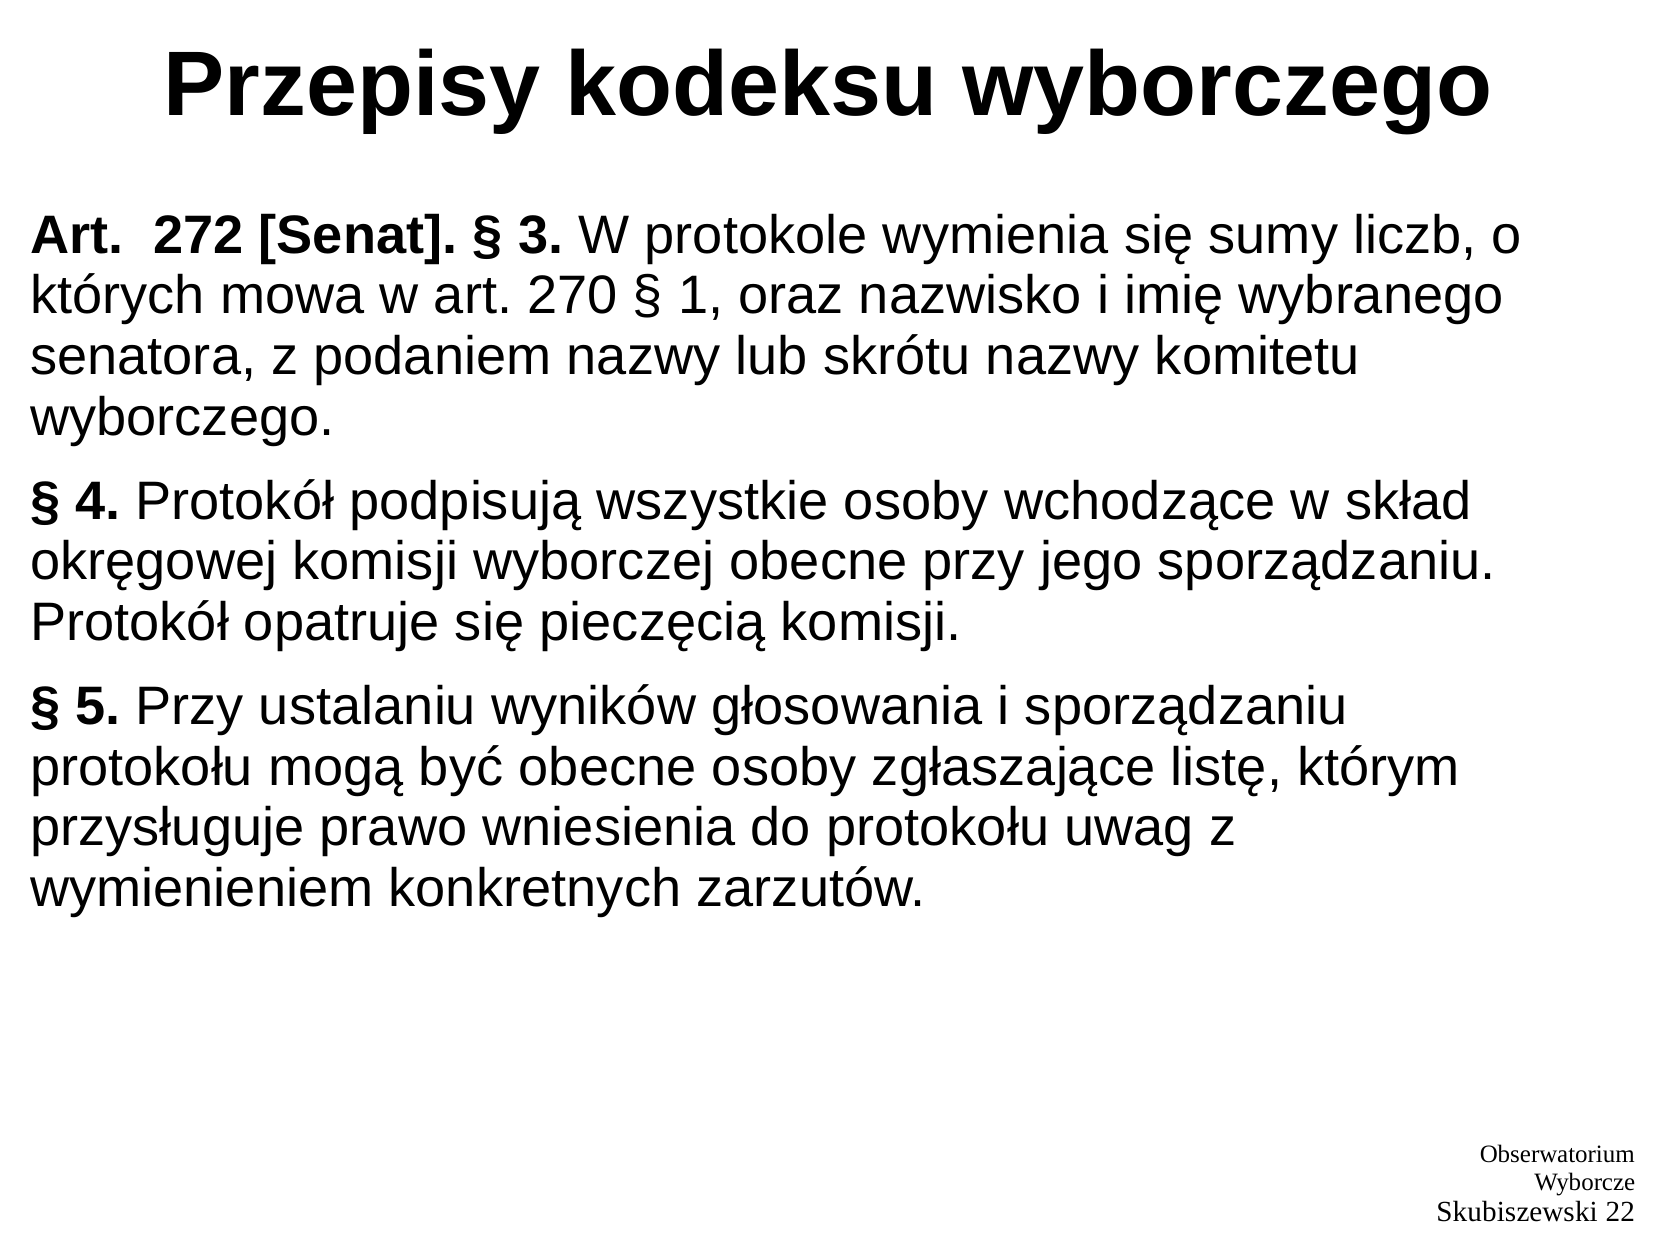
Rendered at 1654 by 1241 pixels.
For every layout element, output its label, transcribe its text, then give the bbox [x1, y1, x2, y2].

list Art. 272 [Senat]. § 3. W protokole wymienia się sumy liczb, o których mowa w art. 270 § 1, oraz nazwisko i imię wybranego senatora, z podaniem nazwy lub skrótu nazwy komitetu wyborczego. § 4. Protokół podpisują wszystkie osoby wchodzące w skład okręgowej komisji wyborczej obecne przy jego sporządzaniu. Protokół opatruje się pieczęcią komisji. § 5. Przy ustalaniu wyników głosowania i sporządzaniu protokołu mogą być obecne osoby zgłaszające listę, którym przysługuje prawo wniesienia do protokołu uwag z wymienieniem konkretnych zarzutów. [30, 204, 1583, 1216]
title Przepisy kodeksu wyborczego [84, 32, 1573, 204]
